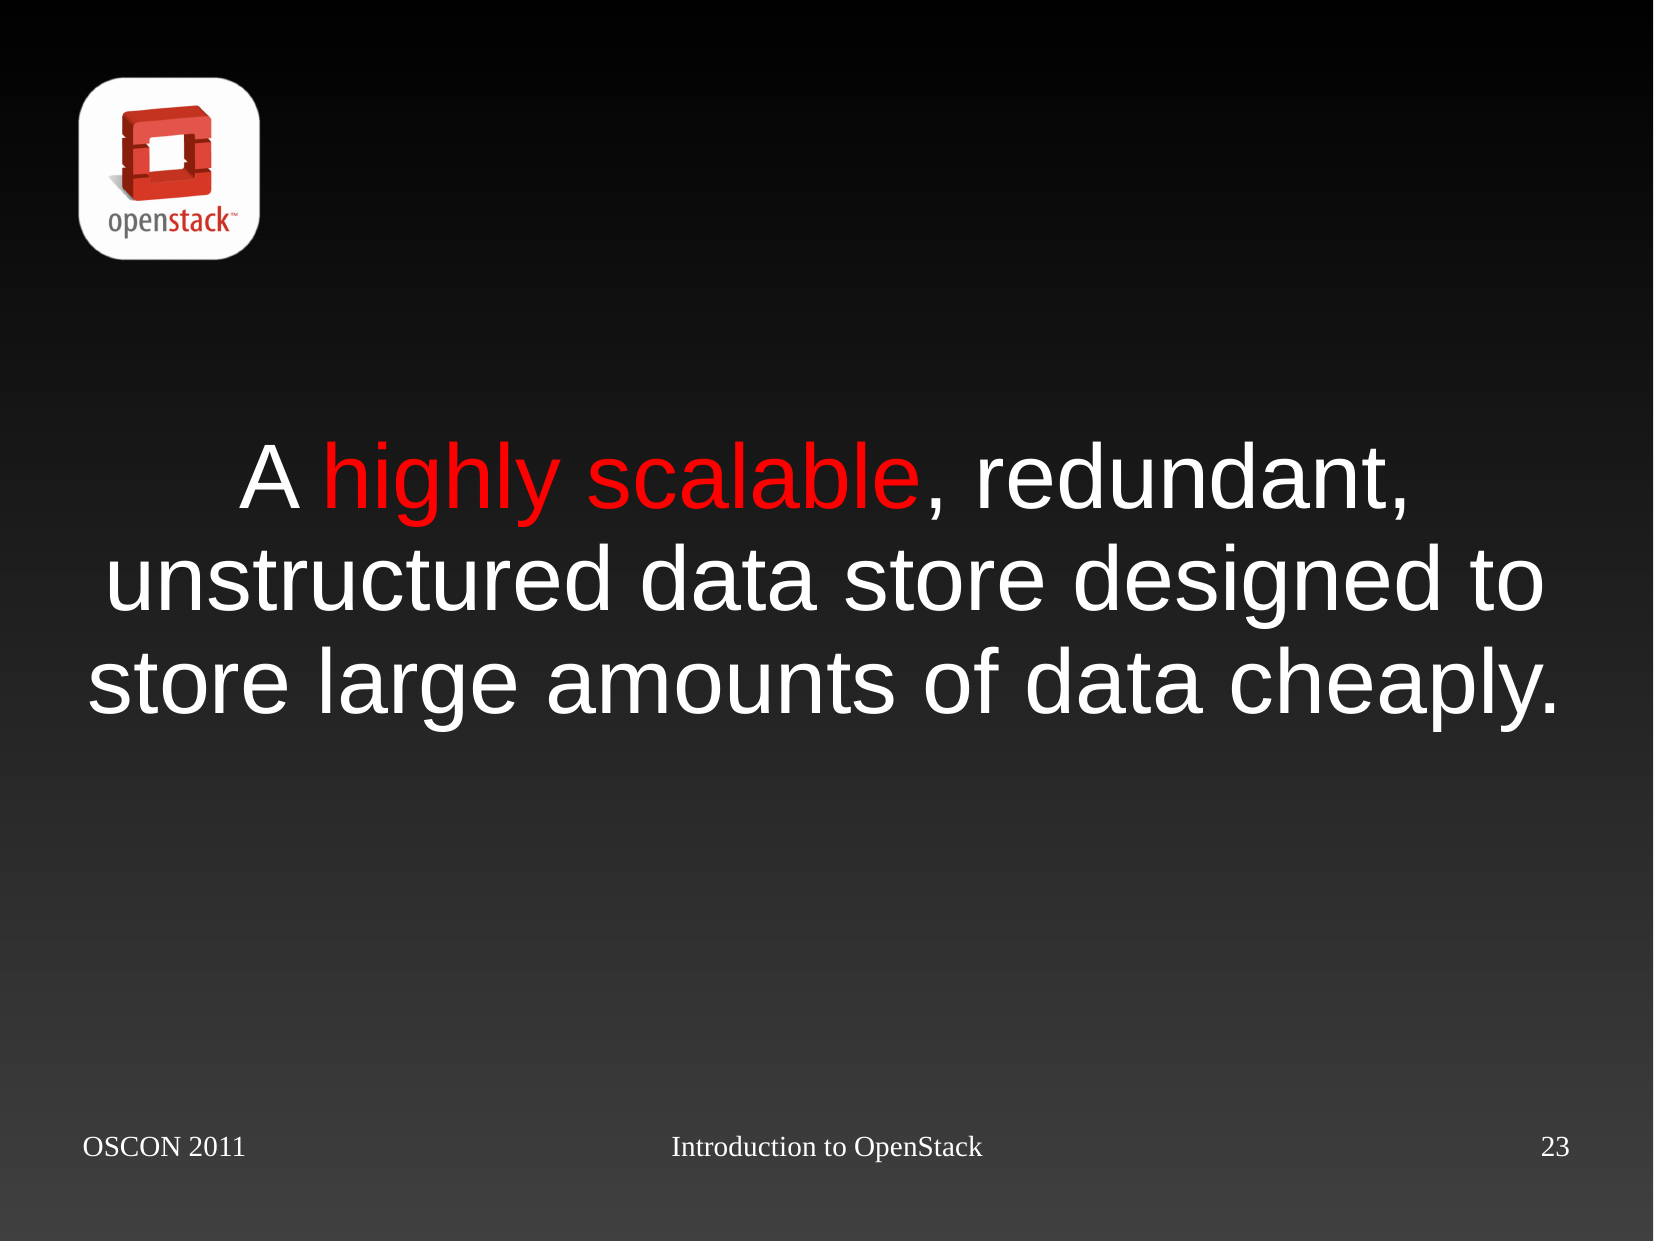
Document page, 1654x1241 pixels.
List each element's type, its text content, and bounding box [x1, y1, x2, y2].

picture [0, 0, 1654, 1241]
subtitle A highly scalable, redundant, unstructured data store designed to store large amounts of data cheaply. [82, 56, 1571, 1102]
